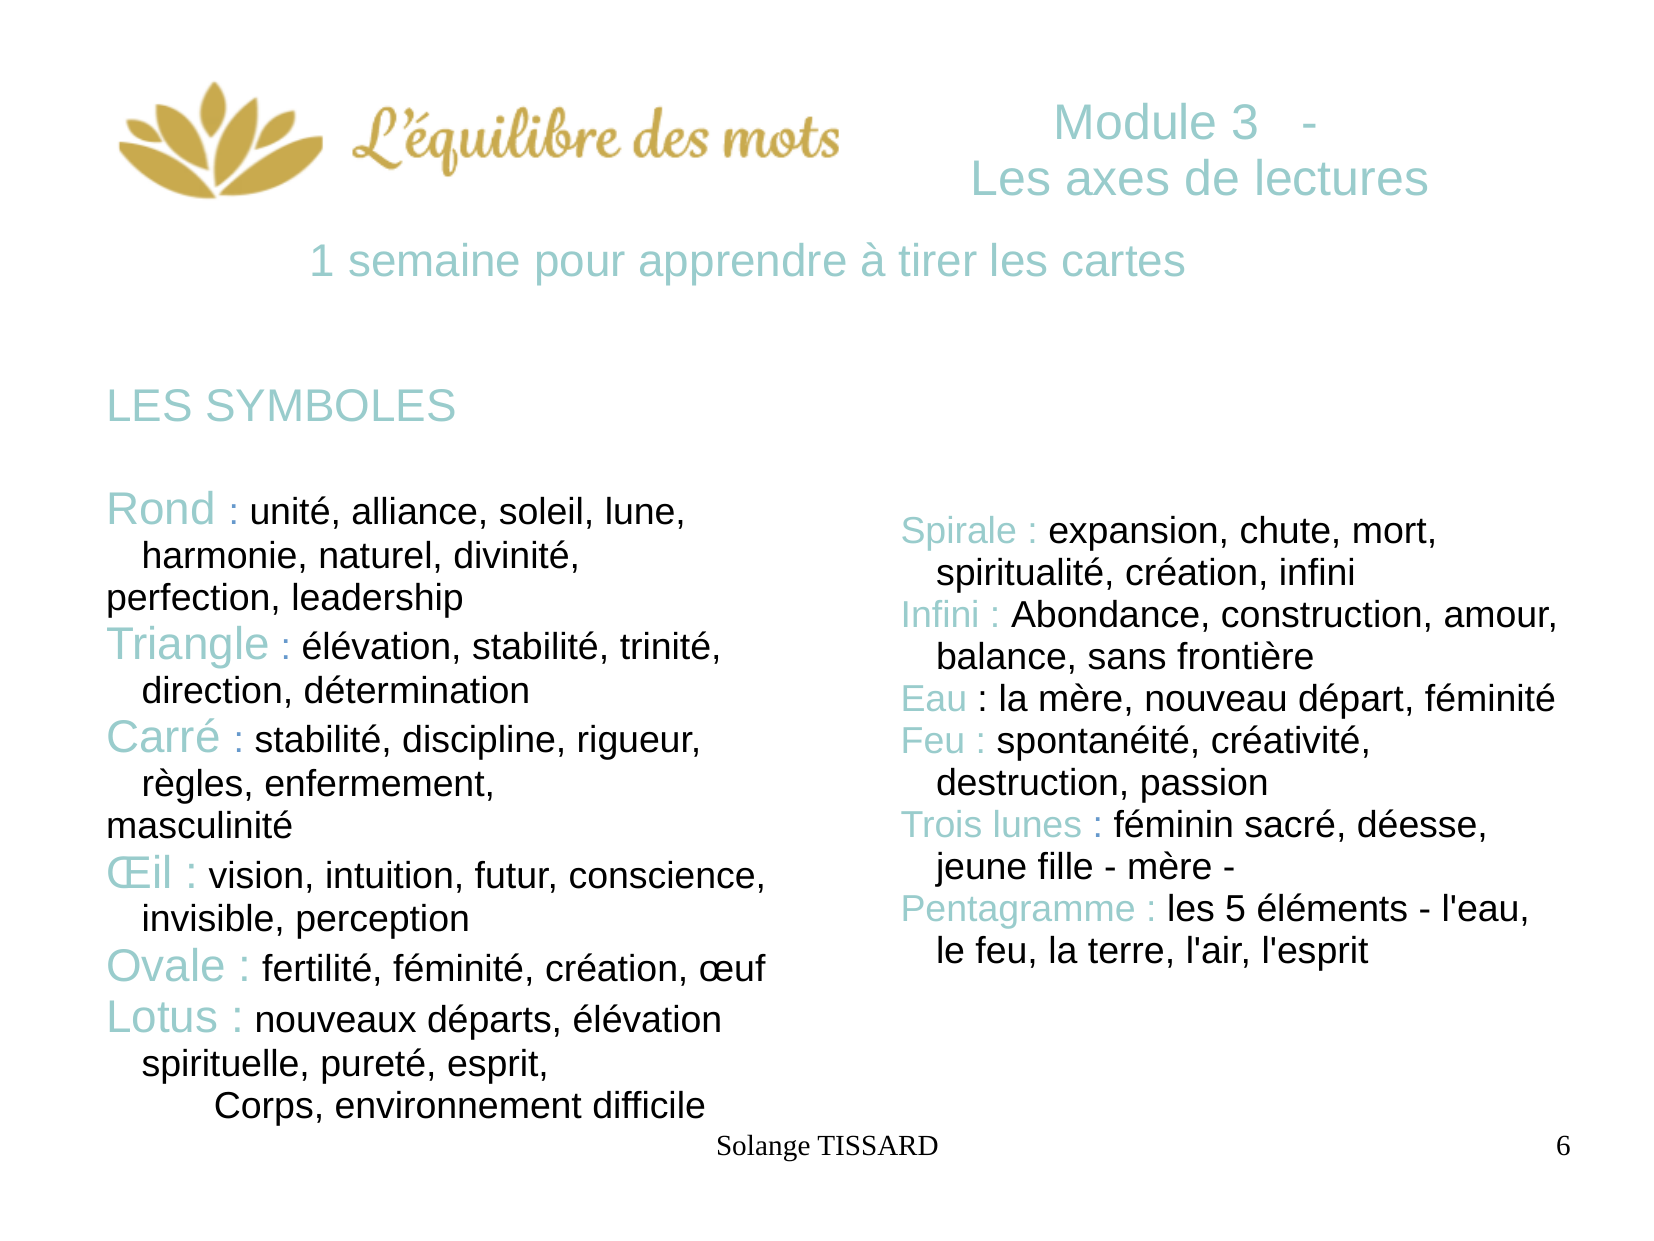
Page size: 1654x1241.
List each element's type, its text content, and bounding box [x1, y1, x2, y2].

title Module 3 - Les axes de lectures [838, 46, 1534, 254]
text_box Spirale : expansion, chute, mort, spiritualité, création, infini Infini : Abondance, construction, amour, balance, sans frontière Eau : la mère, nouveau départ, féminité Feu : spontanéité, créativité, destruction, passion Trois lunes : féminin sacré, déesse, jeune fille - mère - Pentagramme : les 5 éléments - l'eau, le feu, la terre, l'air, l'esprit [885, 501, 1583, 1028]
text_box [851, 377, 1571, 1121]
picture [87, 73, 864, 216]
text_box 1 semaine pour apprendre à tirer les cartes [295, 227, 1382, 345]
subtitle LES SYMBOLES Rond : unité, alliance, soleil, lune, harmonie, naturel, divinité, perfection, leadership Triangle : élévation, stabilité, trinité, direction, détermination Carré : stabilité, discipline, rigueur, règles, enfermement, masculinité Œil : vision, intuition, futur, conscience, invisible, perception Ovale : fertilité, féminité, création, œuf Lotus : nouveaux départs, élévation spirituelle, pureté, esprit, Corps, environnement difficile [106, 313, 814, 1193]
